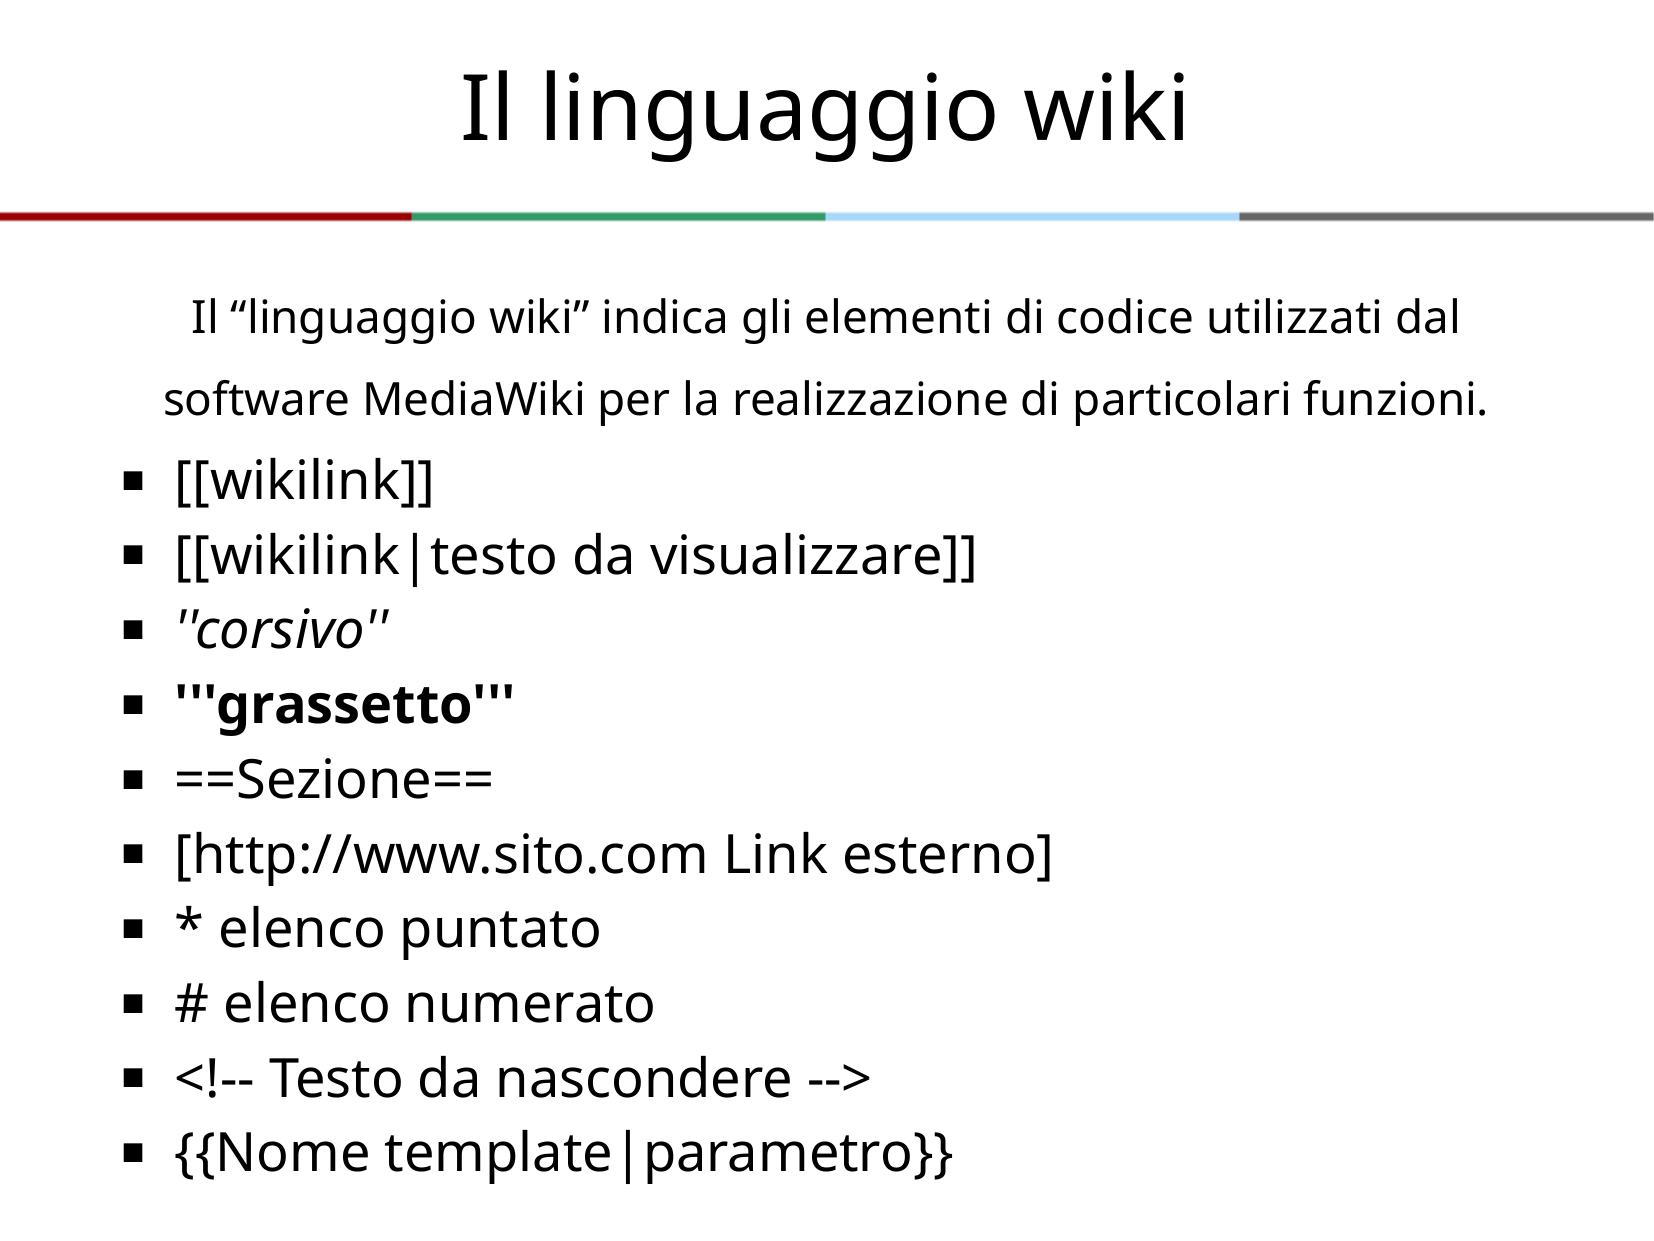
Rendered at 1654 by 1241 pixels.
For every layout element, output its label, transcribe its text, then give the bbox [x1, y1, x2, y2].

text_box Il “linguaggio wiki” indica gli elementi di codice utilizzati dal software MediaWiki per la realizzazione di particolari funzioni. [112, 260, 1542, 426]
picture [0, 200, 1654, 235]
text_box [[wikilink]] [[wikilink|testo da visualizzare]] ''corsivo'' '''grassetto''' ==Sezione== [http://www.sito.com Link esterno] * elenco puntato # elenco numerato <!-- Testo da nascondere --> {{Nome template|parametro}} [86, 435, 1542, 1203]
text_box Il linguaggio wiki [82, 0, 1571, 200]
